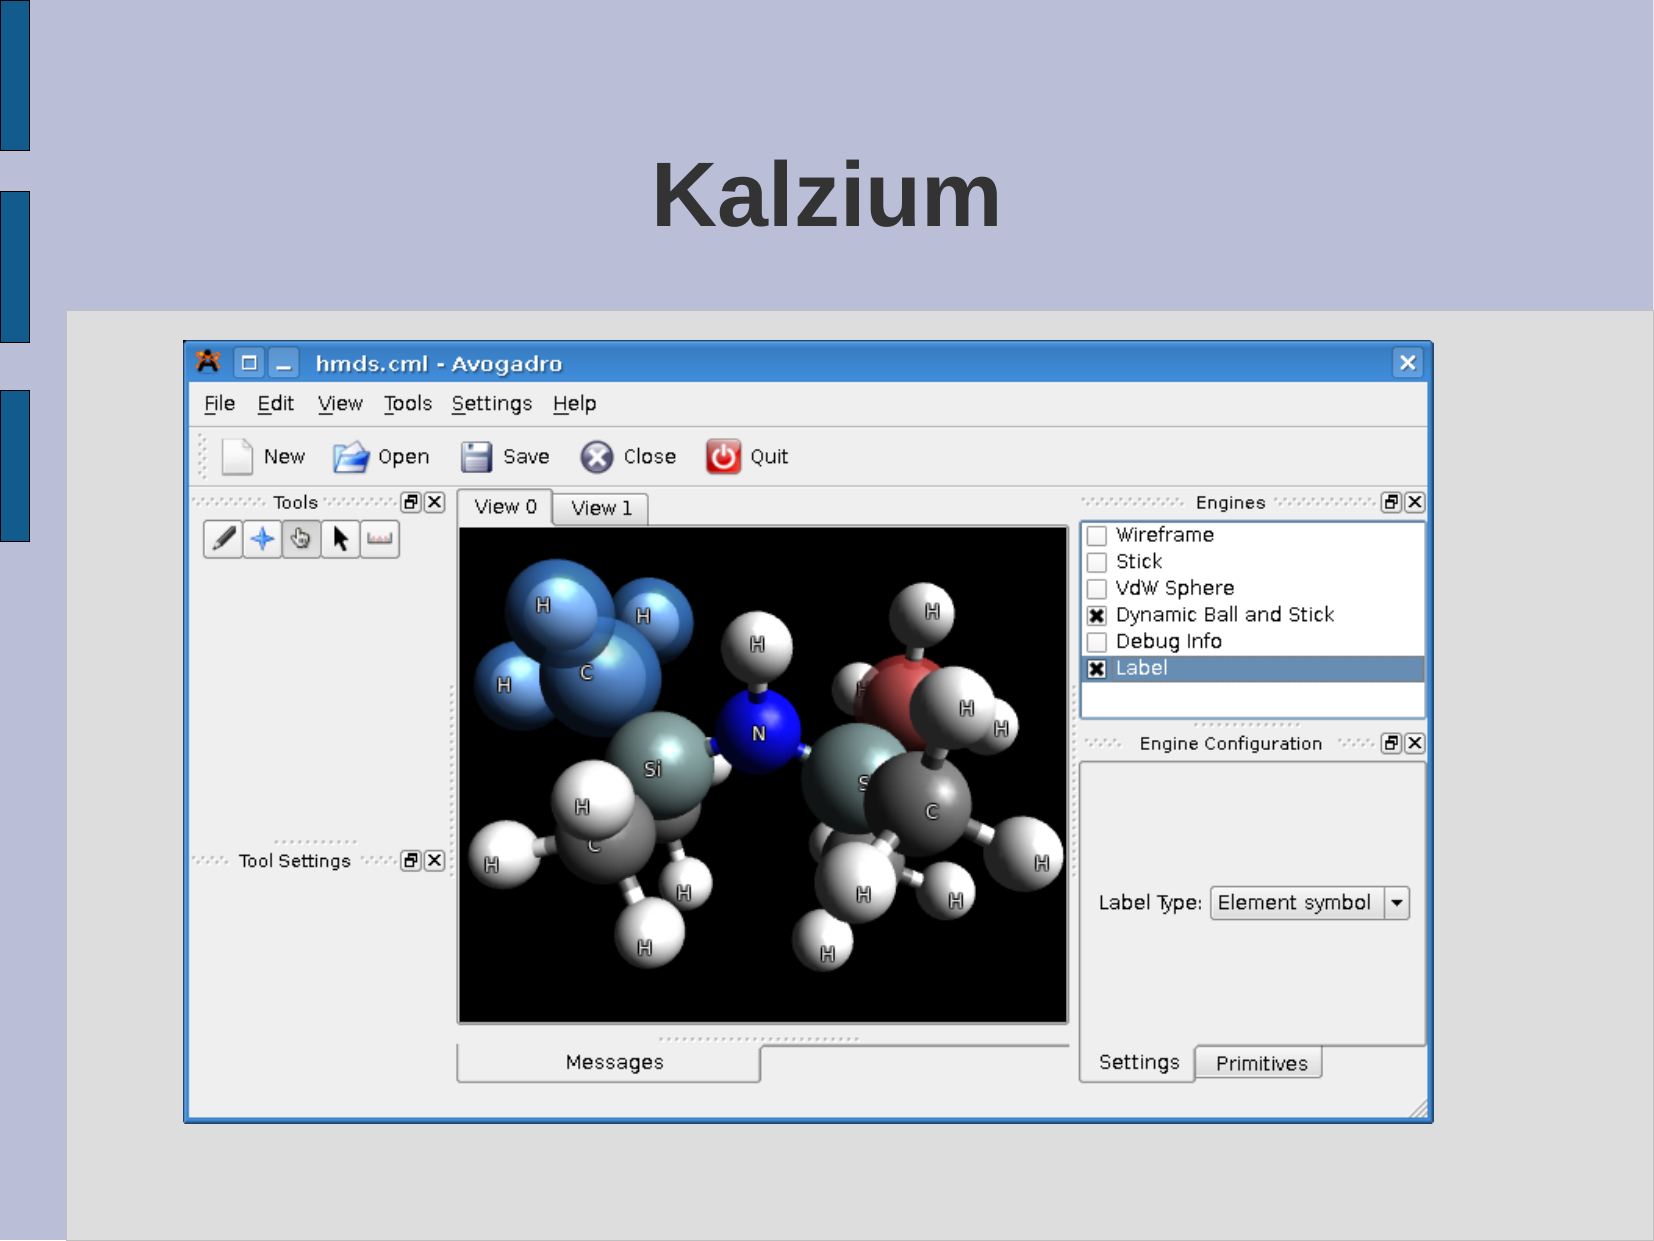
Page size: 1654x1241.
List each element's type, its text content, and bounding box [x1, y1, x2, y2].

title Kalzium [121, 91, 1534, 299]
picture [183, 340, 1434, 1124]
